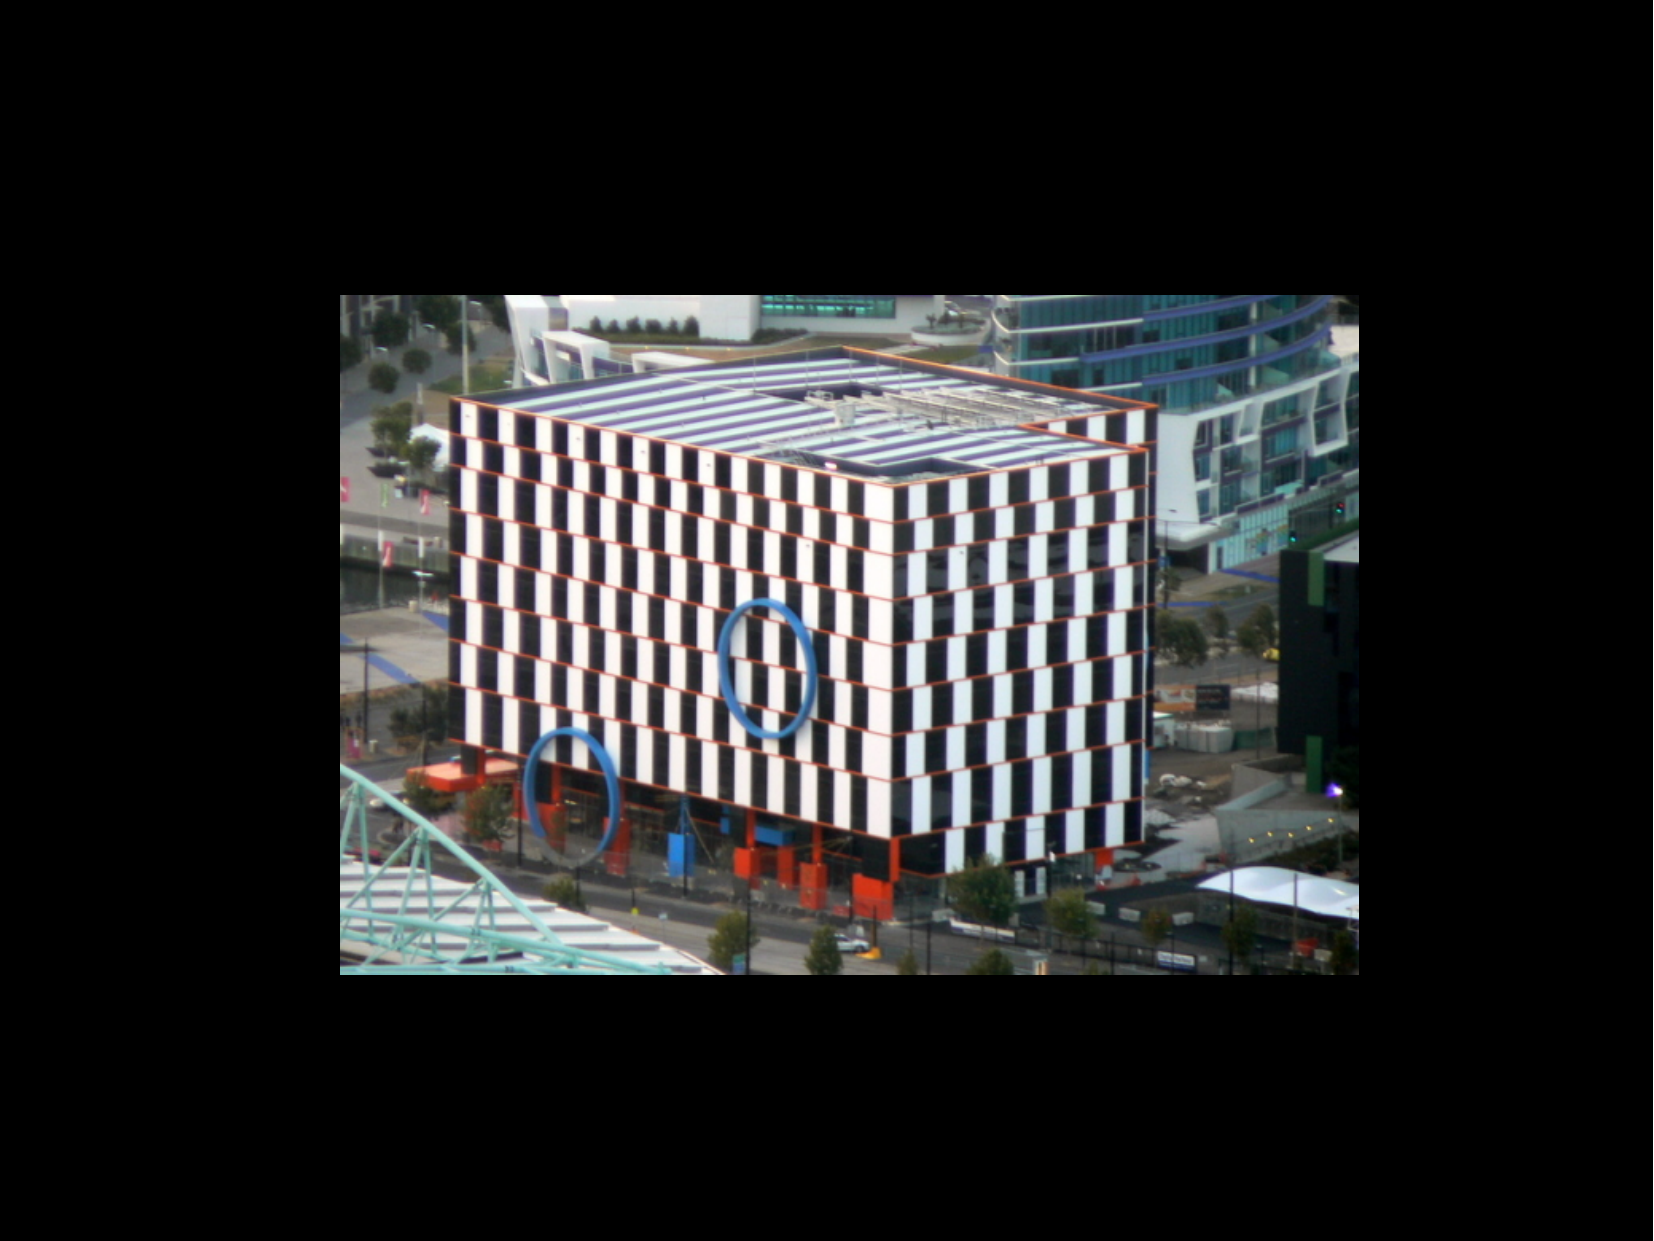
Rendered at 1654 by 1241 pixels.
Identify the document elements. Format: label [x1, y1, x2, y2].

picture [340, 295, 1359, 976]
